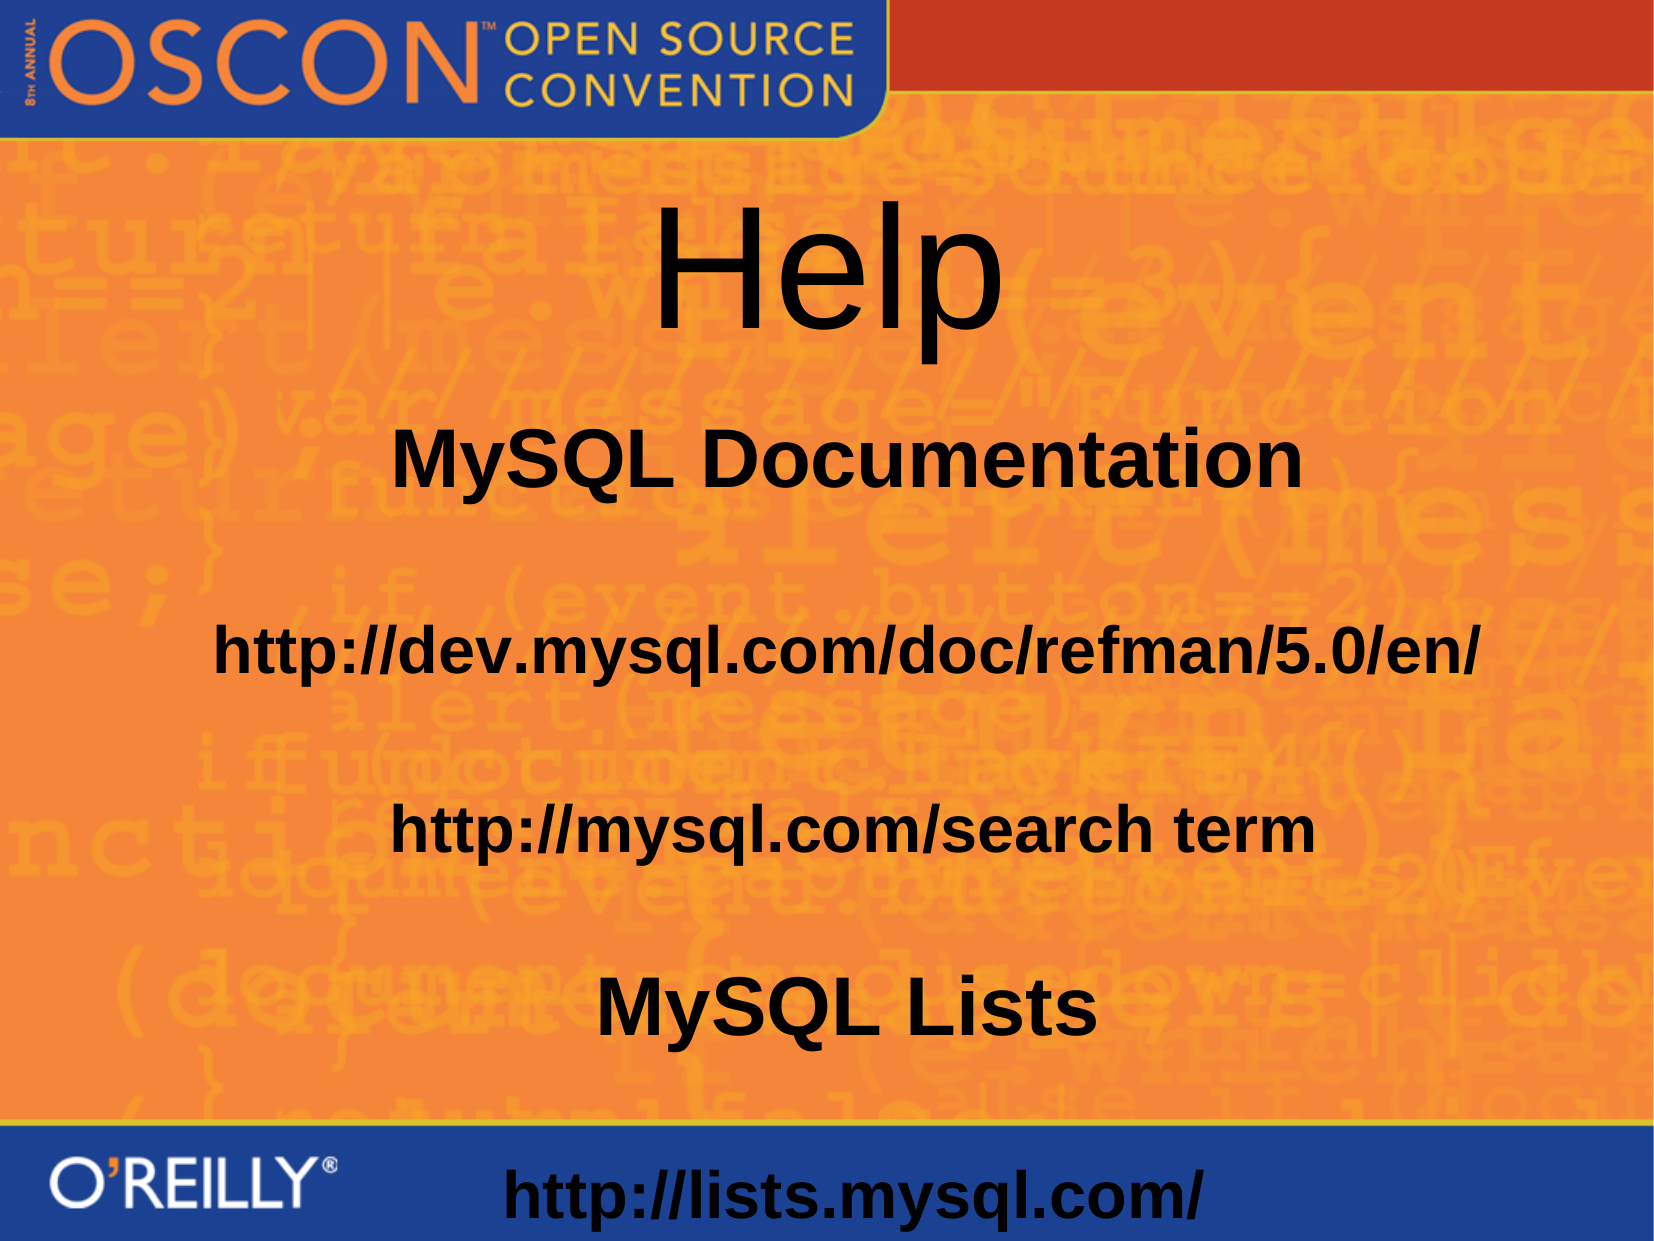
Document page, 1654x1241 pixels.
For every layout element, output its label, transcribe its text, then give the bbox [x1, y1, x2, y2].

picture [0, 0, 1654, 1241]
title Help [121, 147, 1534, 374]
list MySQL Documentation http://dev.mysql.com/doc/refman/5.0/en/ http://mysql.com/search term MySQL Lists http://lists.mysql.com/ [112, 412, 1576, 1241]
